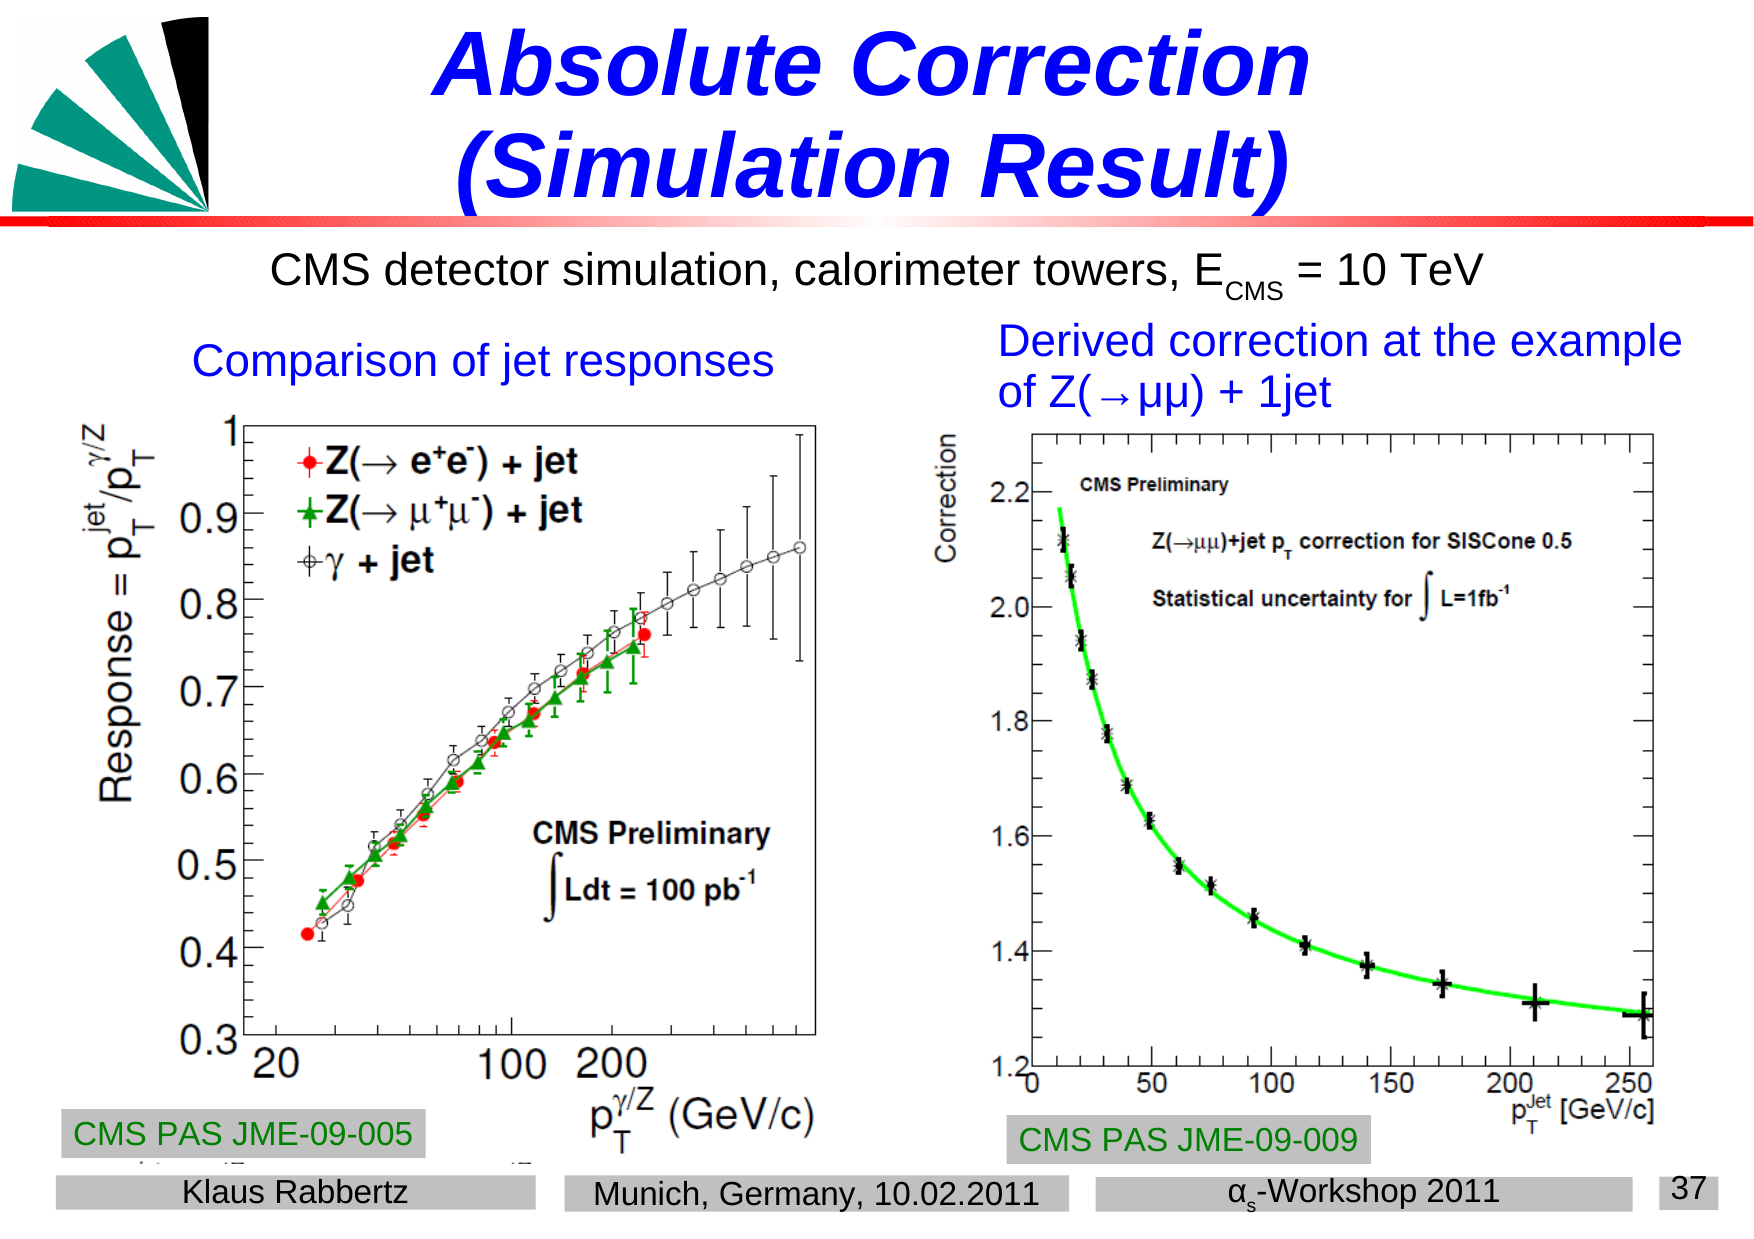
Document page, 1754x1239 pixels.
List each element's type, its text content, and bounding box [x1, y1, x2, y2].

text_box Derived correction at the example of Z(→μμ) + 1jet [985, 309, 1696, 424]
text_box CMS PAS JME-09-005 [61, 1109, 425, 1159]
picture [12, 17, 209, 214]
picture [930, 420, 1665, 1141]
text_box CMS detector simulation, calorimeter towers, ECMS = 10 TeV [257, 238, 1496, 313]
text_box Comparison of jet responses [179, 328, 788, 393]
picture [72, 406, 833, 1164]
title Absolute Correction (Simulation Result) [220, 11, 1525, 218]
text_box CMS PAS JME-09-009 [1006, 1115, 1370, 1164]
